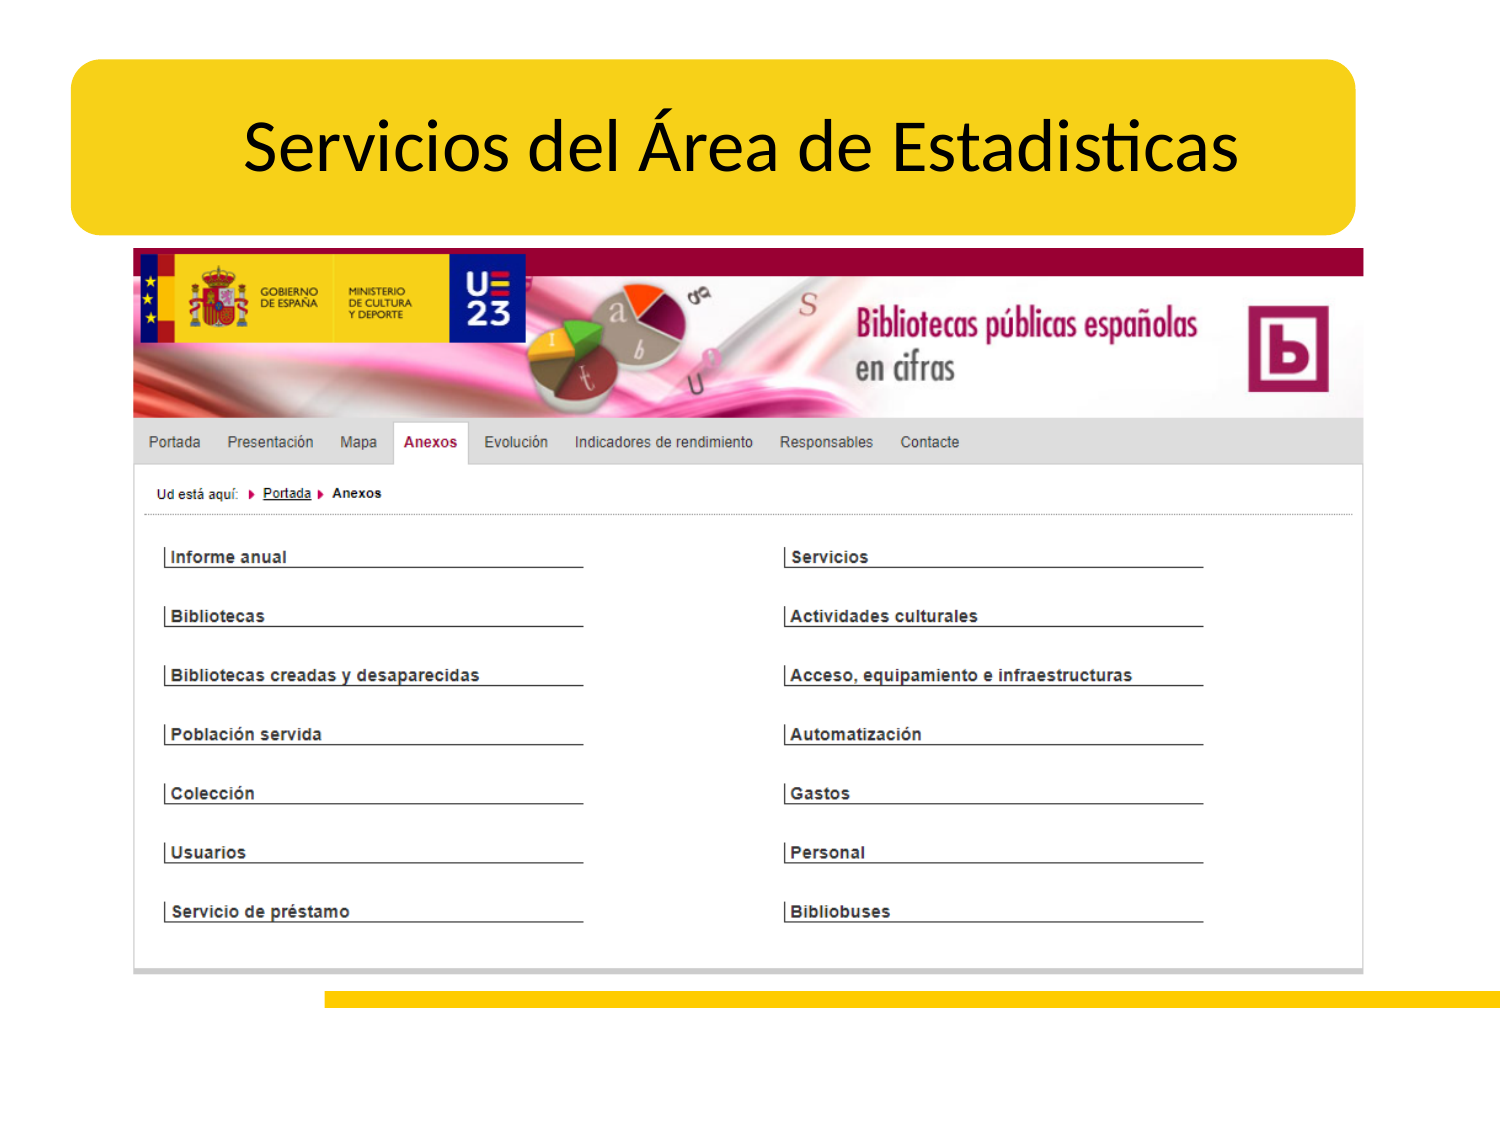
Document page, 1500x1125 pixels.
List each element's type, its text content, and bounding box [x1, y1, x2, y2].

picture [126, 248, 1382, 983]
text_box [71, 60, 103, 235]
title Servicios del Área de Estadisticas [103, 60, 1382, 235]
